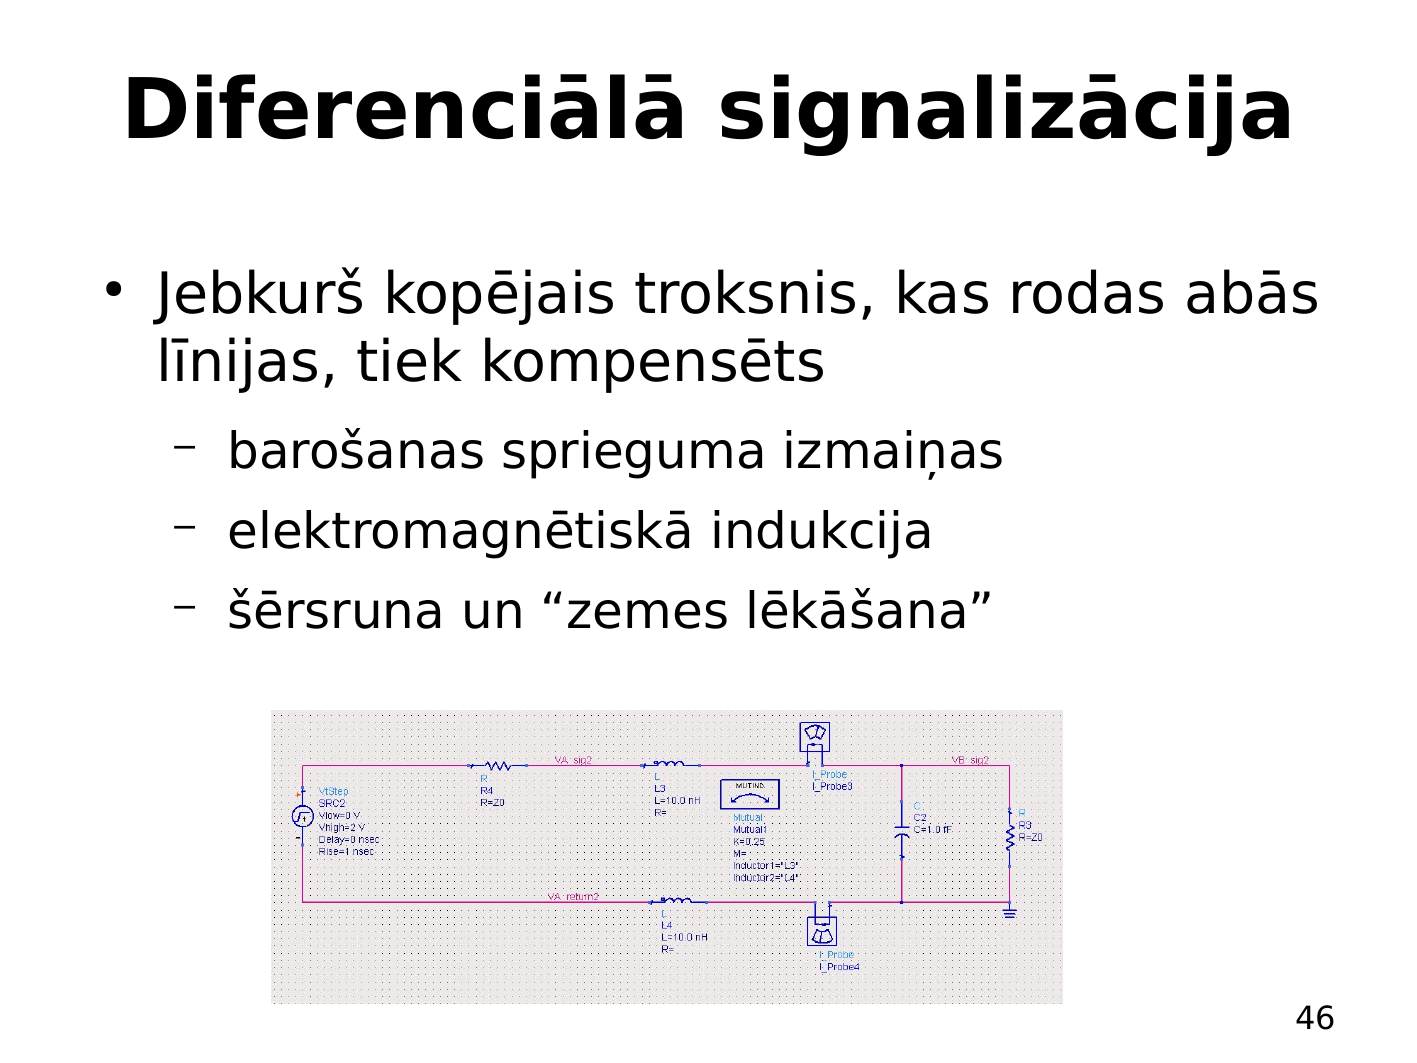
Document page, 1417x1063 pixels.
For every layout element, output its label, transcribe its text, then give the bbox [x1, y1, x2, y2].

picture [271, 710, 1063, 1004]
title Diferenciālā signalizācija [70, 42, 1346, 168]
list Jebkurš kopējais troksnis, kas rodas abās līnijas, tiek kompensēts barošanas sprieguma izmaiņas elektromagnētiskā indukcija šērsruna un “zemes lēkāšana” [70, 248, 1346, 543]
